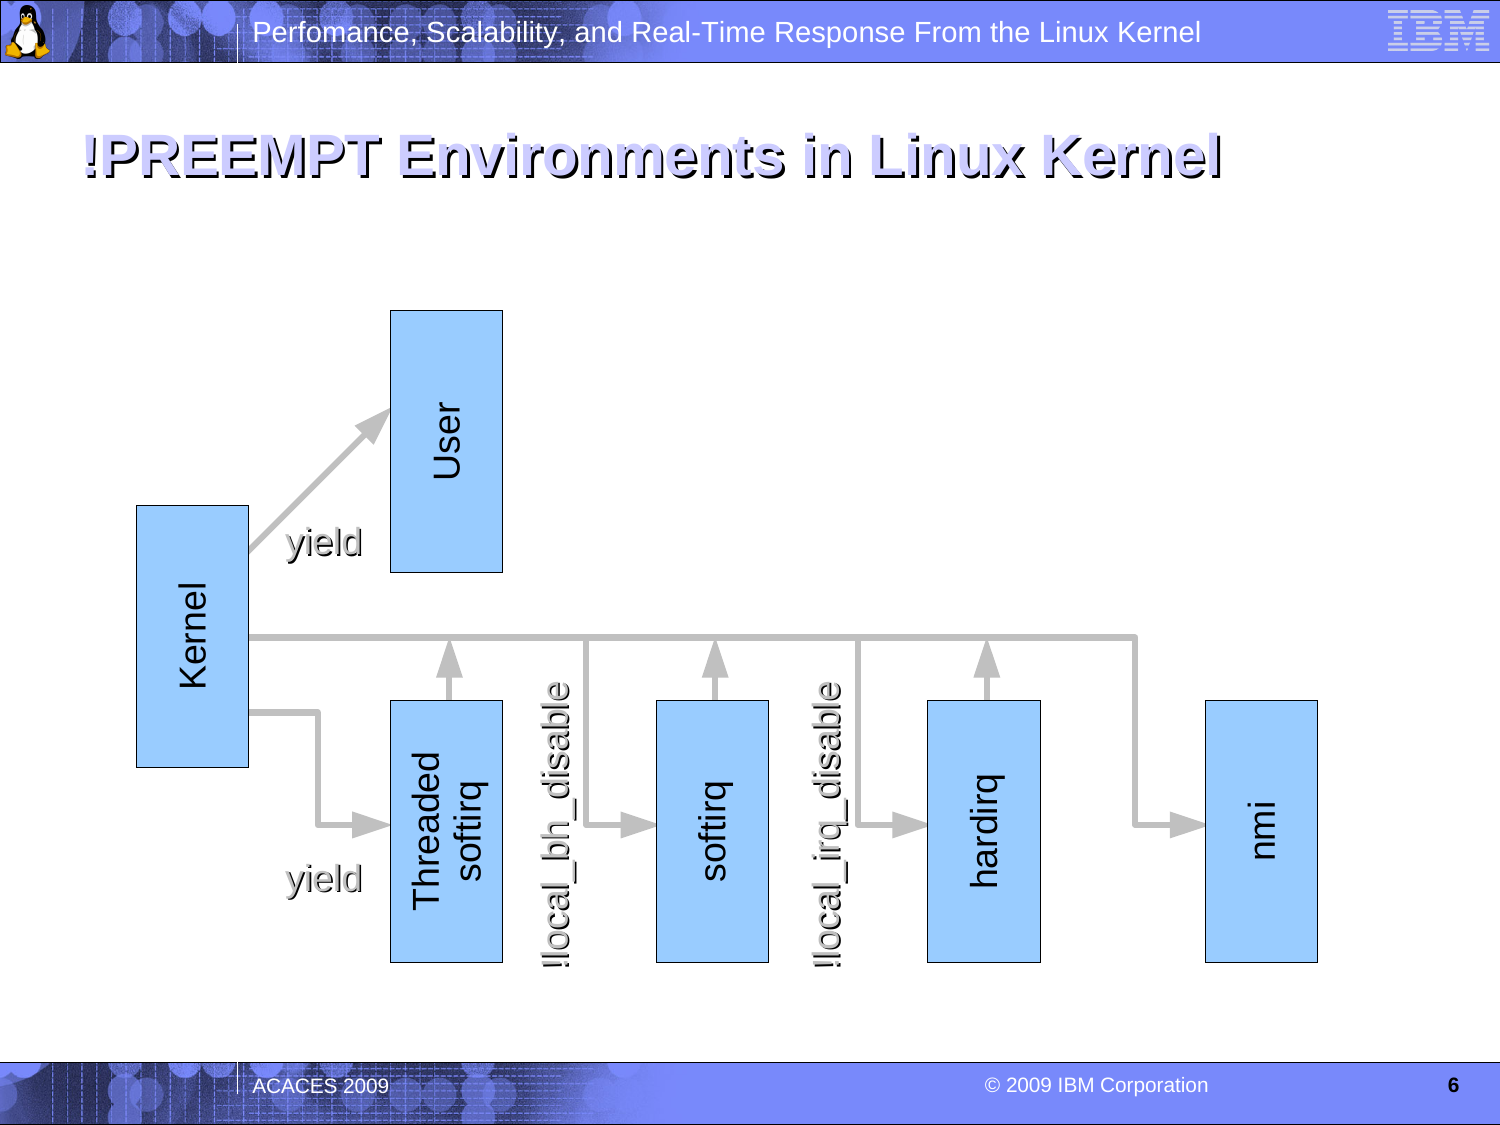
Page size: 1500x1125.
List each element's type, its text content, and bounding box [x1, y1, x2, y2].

text_box User [390, 310, 503, 573]
text_box !local_bh_disable [526, 665, 583, 984]
picture [1, 1, 1500, 62]
text_box softirq [656, 700, 769, 963]
title !PREEMPT Environments in Linux Kernel [79, 116, 1433, 199]
text_box Threaded softirq [390, 700, 503, 963]
text_box nmi [1205, 700, 1318, 963]
text_box yield [270, 513, 377, 571]
text_box !local_irq_disable [797, 665, 855, 984]
text_box yield [270, 849, 377, 907]
picture [0, 1063, 1500, 1124]
text_box Kernel [136, 505, 249, 768]
text_box hardirq [927, 700, 1041, 963]
